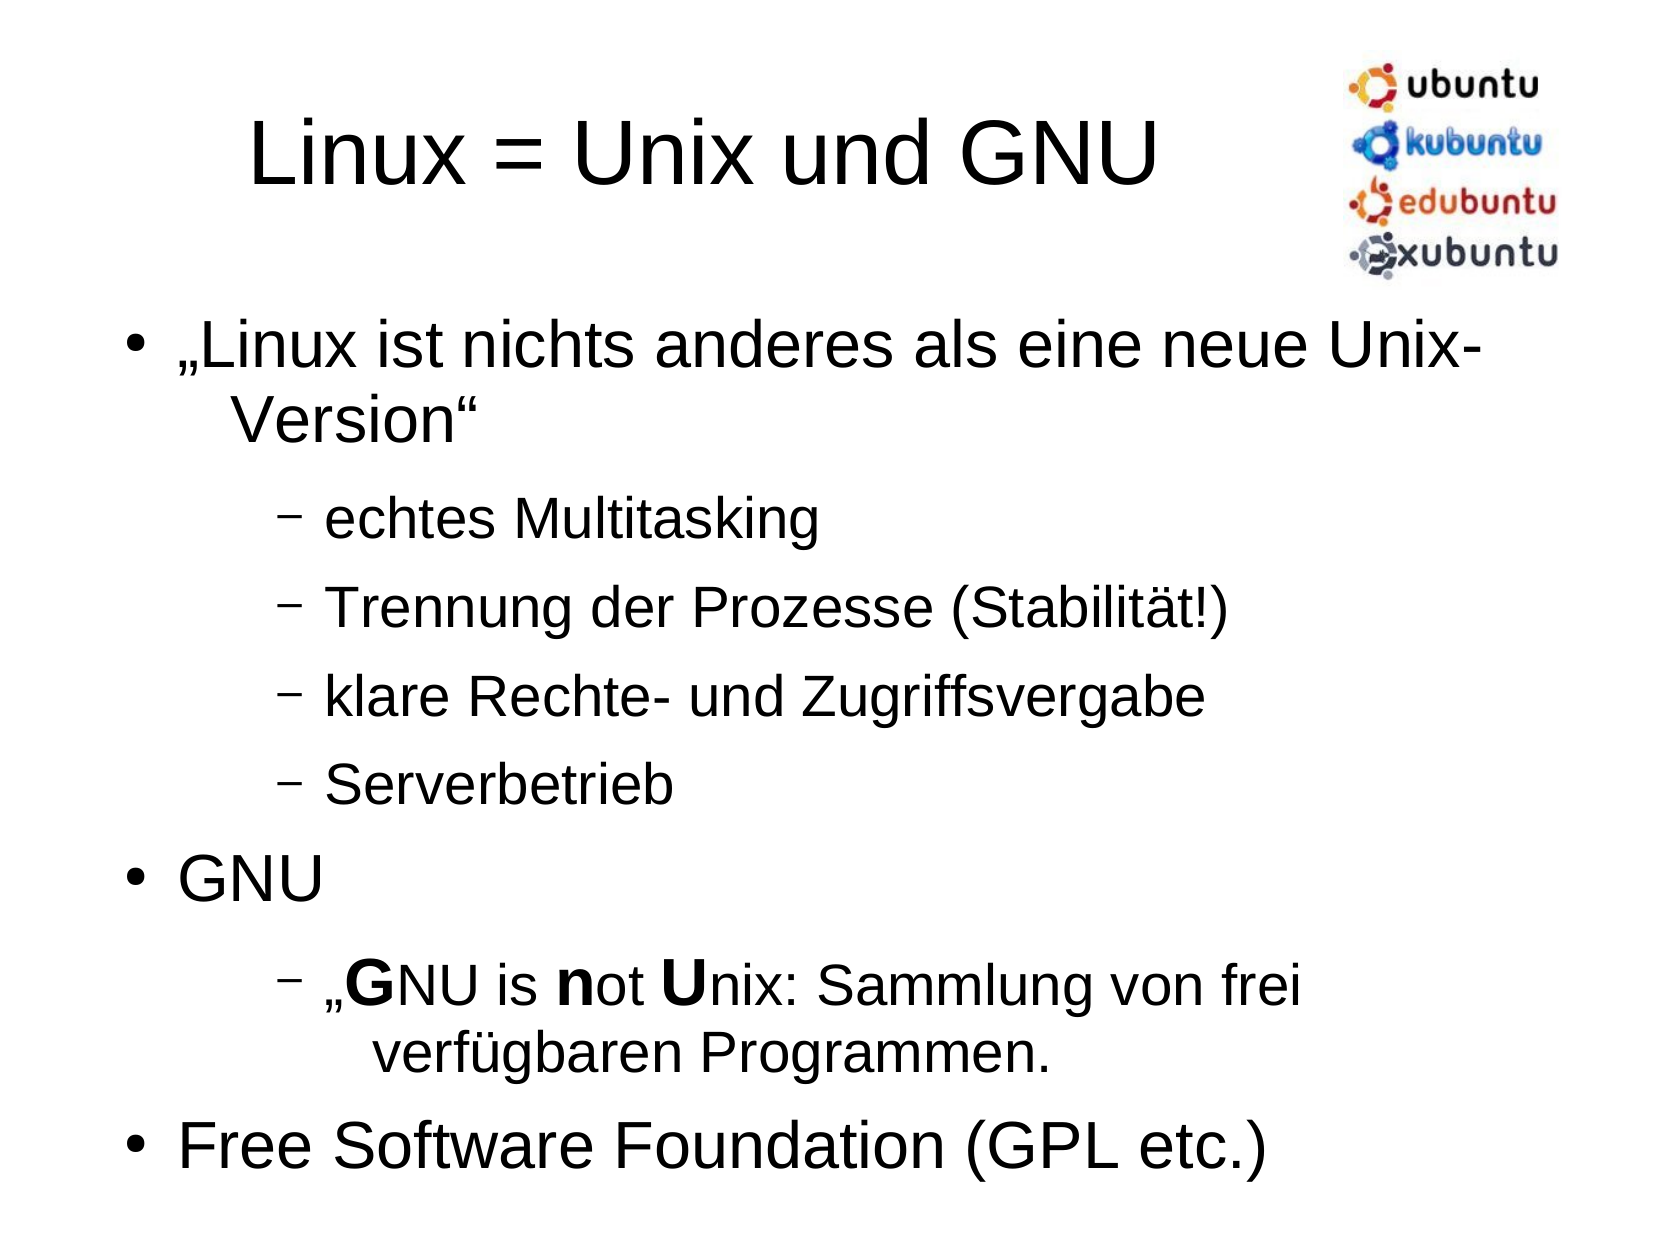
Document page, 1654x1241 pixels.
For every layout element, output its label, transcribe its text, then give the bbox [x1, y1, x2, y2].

list „Linux ist nichts anderes als eine neue Unix-Version“ echtes Multitasking Trennung der Prozesse (Stabilität!) klare Rechte- und Zugriffsvergabe Serverbetrieb GNU „GNU is not Unix: Sammlung von frei verfügbaren Programmen. Free Software Foundation (GPL etc.) [88, 307, 1577, 1184]
picture [1343, 50, 1565, 296]
title Linux = Unix und GNU [82, 49, 1329, 257]
